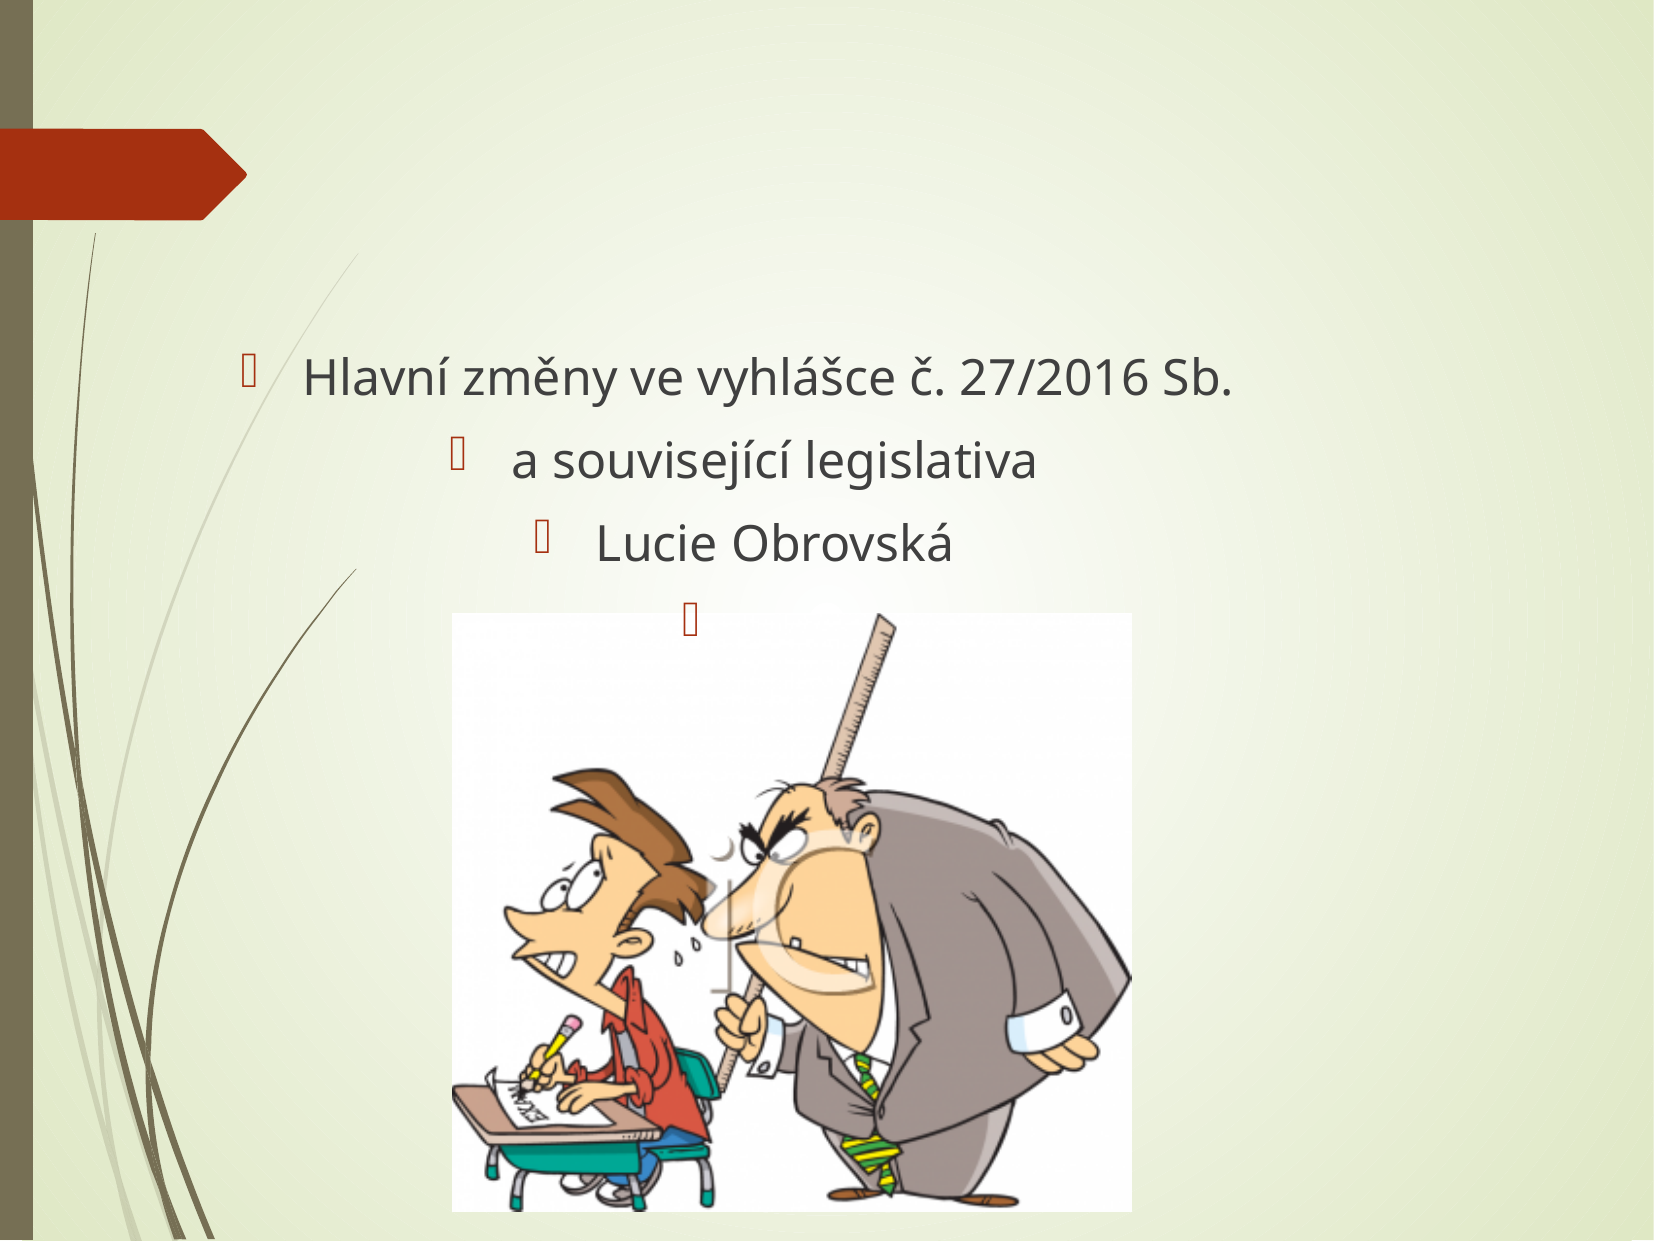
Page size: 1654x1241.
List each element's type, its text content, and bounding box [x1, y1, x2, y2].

picture [452, 860, 1132, 1212]
subtitle Hlavní změny ve vyhlášce č. 27/2016 Sb. a související legislativa Lucie Obrovská [0, 140, 1489, 860]
